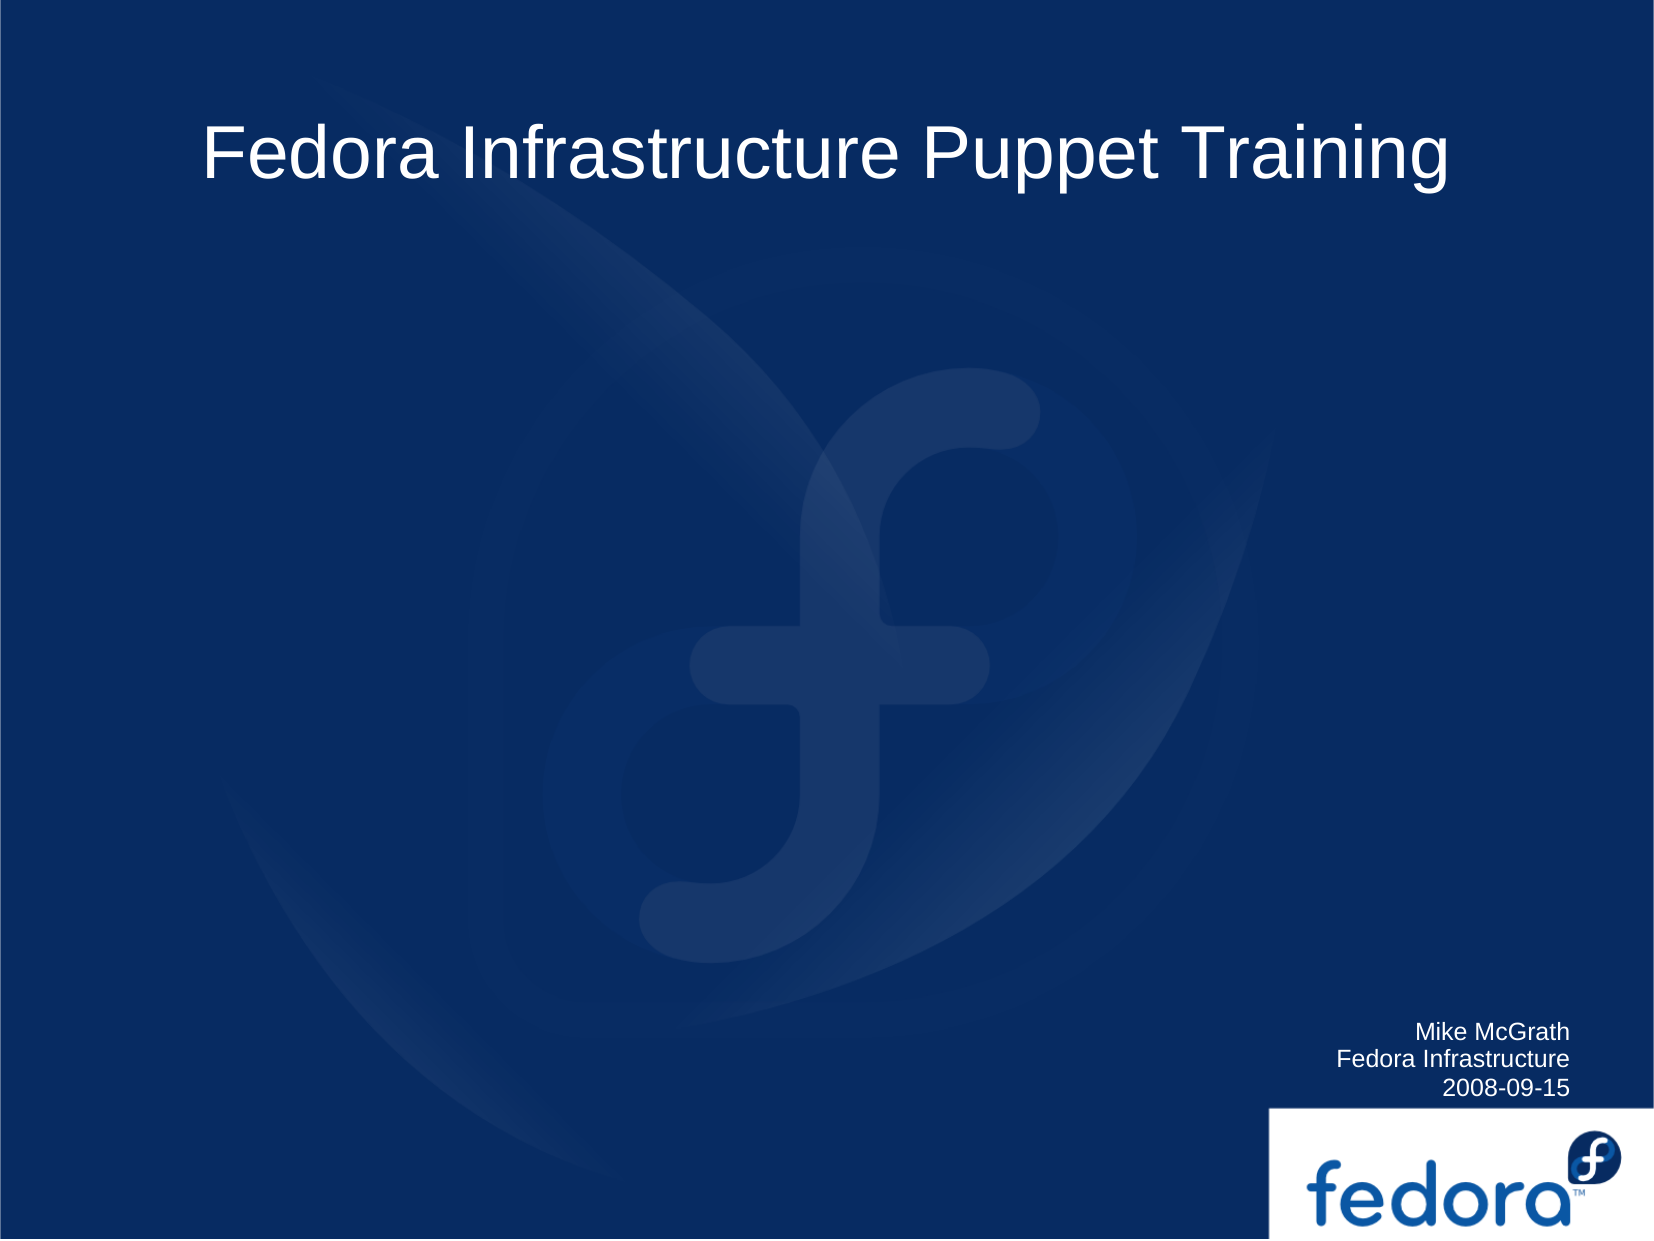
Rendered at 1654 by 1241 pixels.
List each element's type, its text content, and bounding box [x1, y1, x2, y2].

picture [0, 0, 1654, 1239]
title Fedora Infrastructure Puppet Training [82, 56, 1571, 250]
subtitle Mike McGrath Fedora Infrastructure 2008-09-15 [82, 1003, 1571, 1102]
